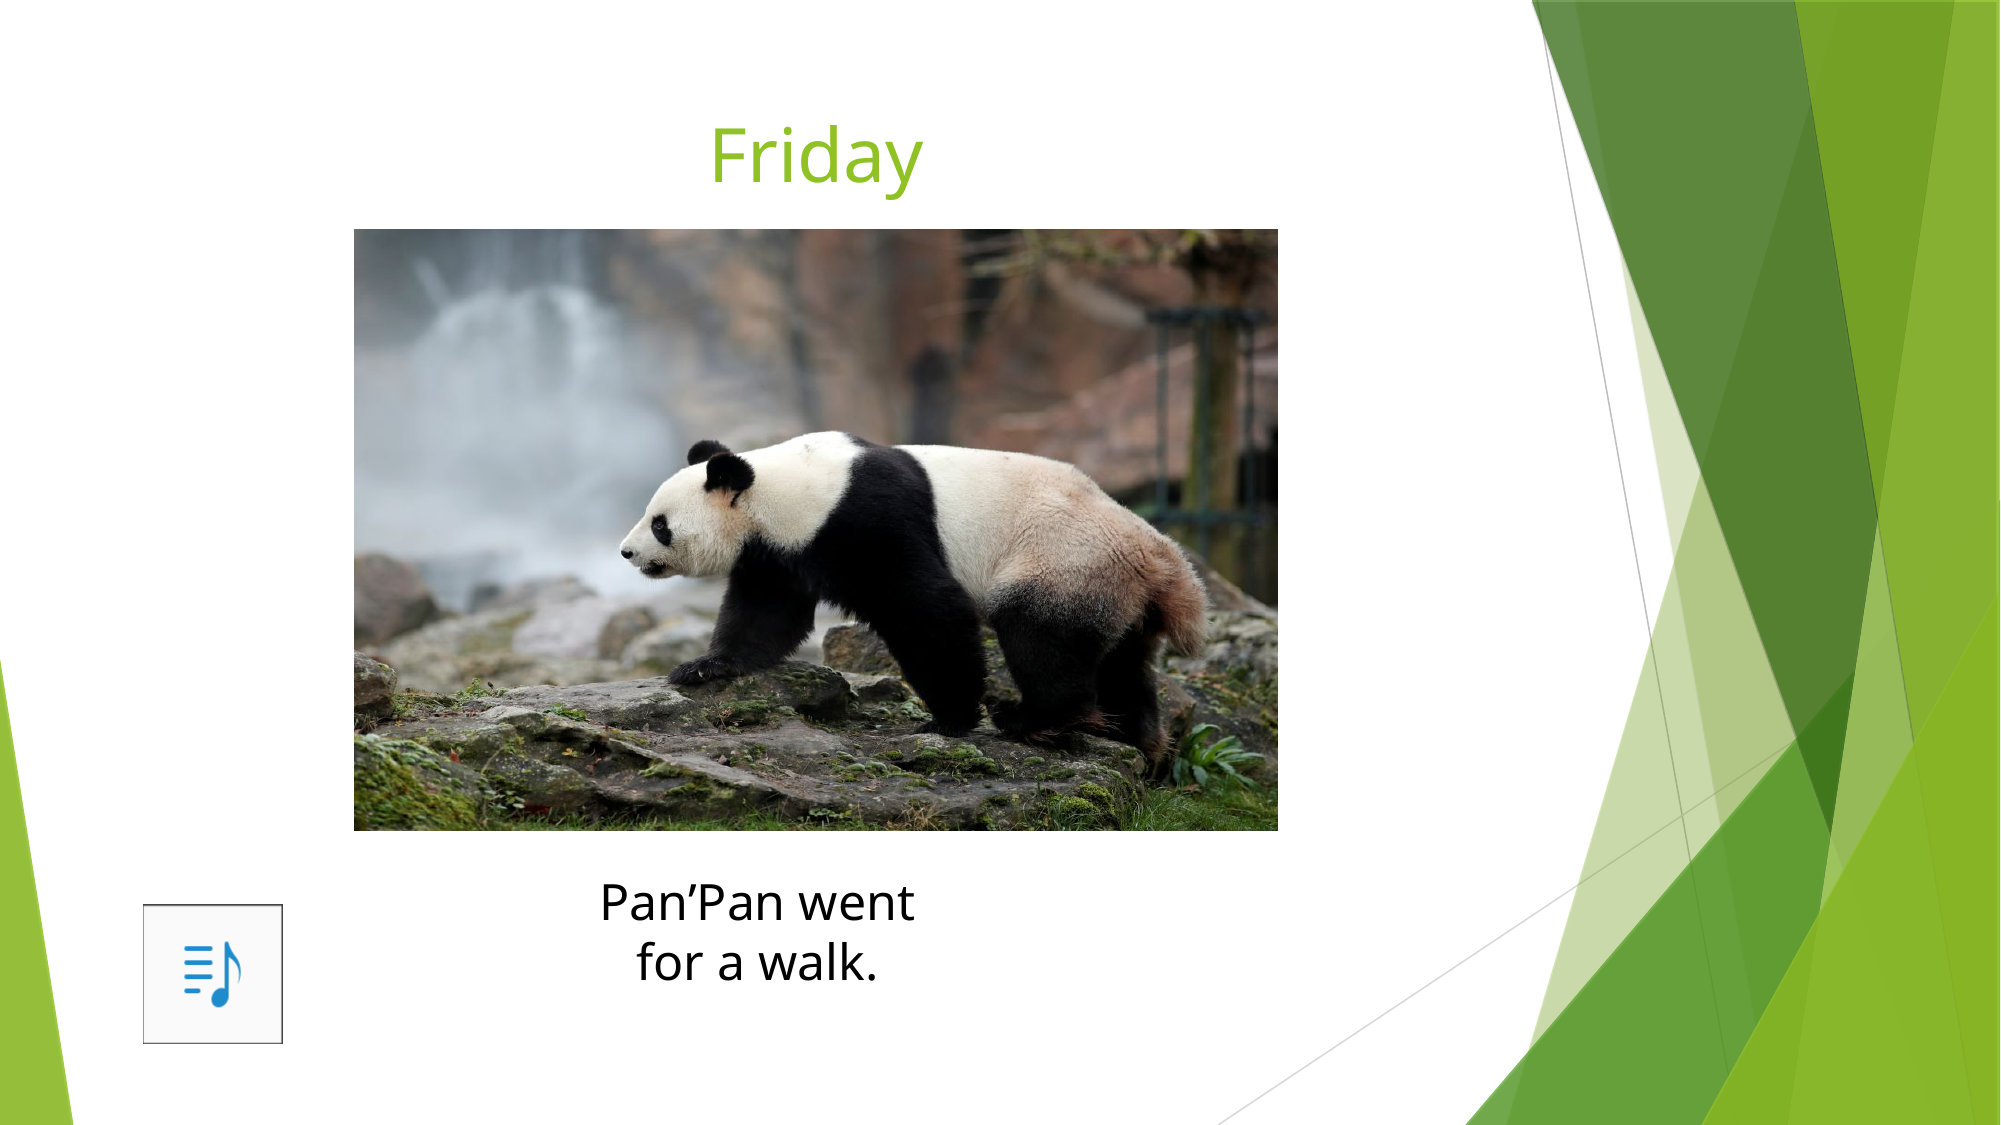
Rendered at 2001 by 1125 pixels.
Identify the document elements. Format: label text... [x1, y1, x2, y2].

title Friday [111, 99, 1522, 317]
text_box [141, 903, 284, 1046]
text_box Pan’Pan went for a walk. [581, 863, 934, 998]
picture [354, 229, 1278, 831]
